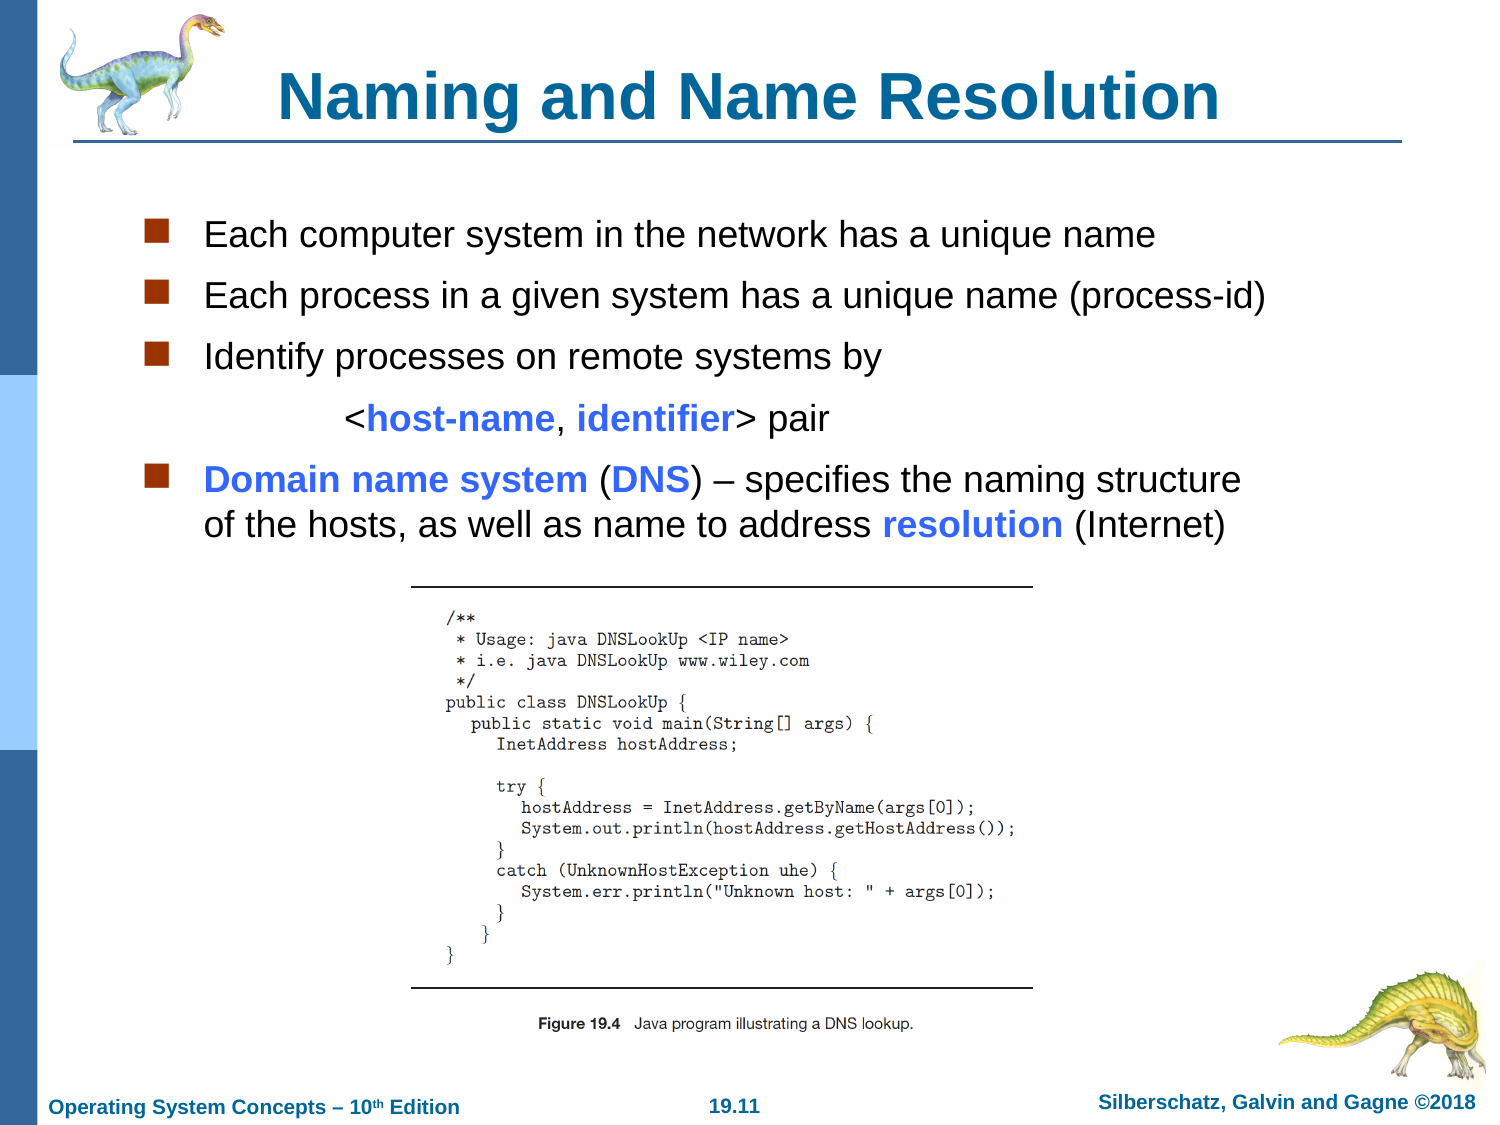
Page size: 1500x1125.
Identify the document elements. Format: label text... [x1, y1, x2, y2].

list Each computer system in the network has a unique name Each process in a given system has a unique name (process-id) Identify processes on remote systems by <host-name, identifier> pair Domain name system (DNS) – specifies the naming structure of the hosts, as well as name to address resolution (Internet) [132, 202, 1290, 946]
title Naming and Name Resolution [75, 45, 1426, 141]
picture [1275, 959, 1486, 1090]
picture [46, 0, 243, 149]
picture [355, 573, 1067, 1045]
picture [1415, 1094, 1423, 1099]
